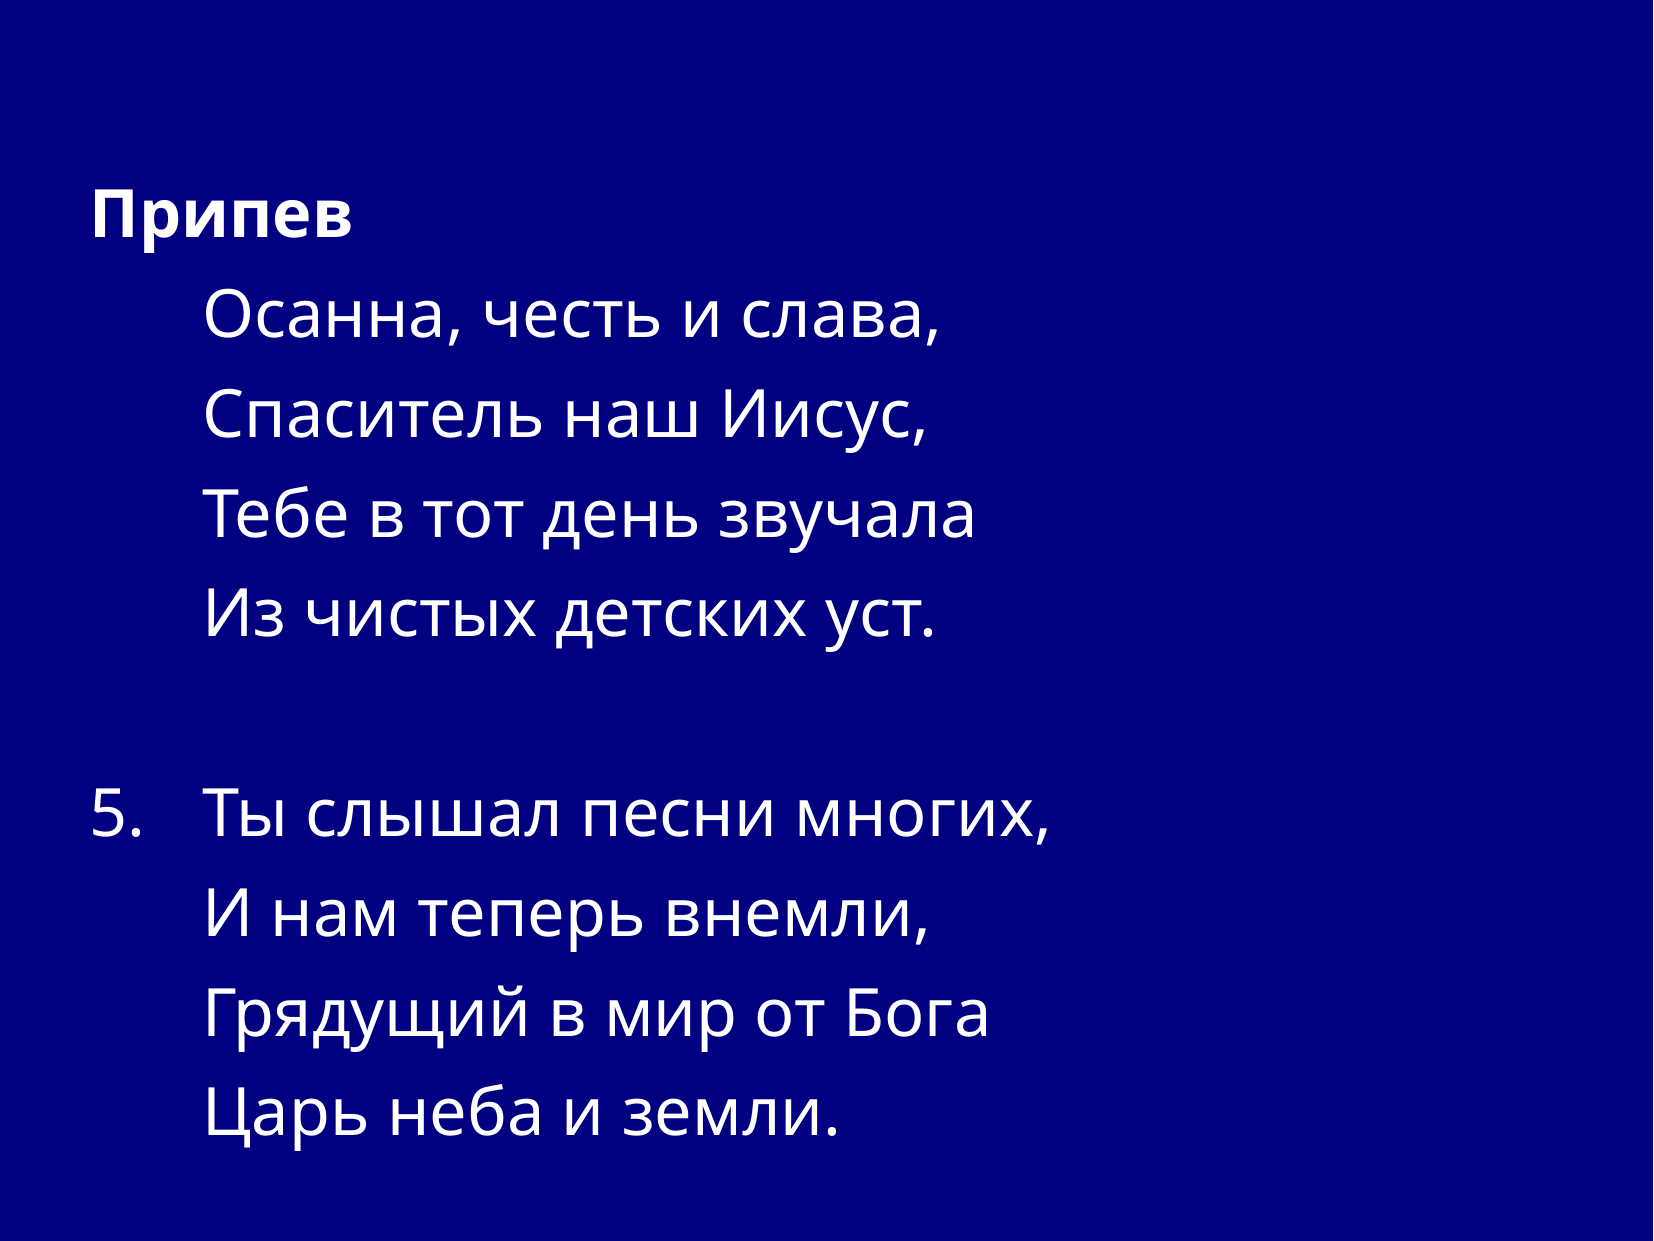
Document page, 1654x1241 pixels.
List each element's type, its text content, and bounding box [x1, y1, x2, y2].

text_box Припев Осанна, честь и слава, Спаситель наш Иисус, Тебе в тот день звучала Из чистых детских уст. 5. Ты слышал песни многих, И нам теперь внемли, Грядущий в мир от Бога Царь неба и земли. [75, 150, 1576, 1163]
